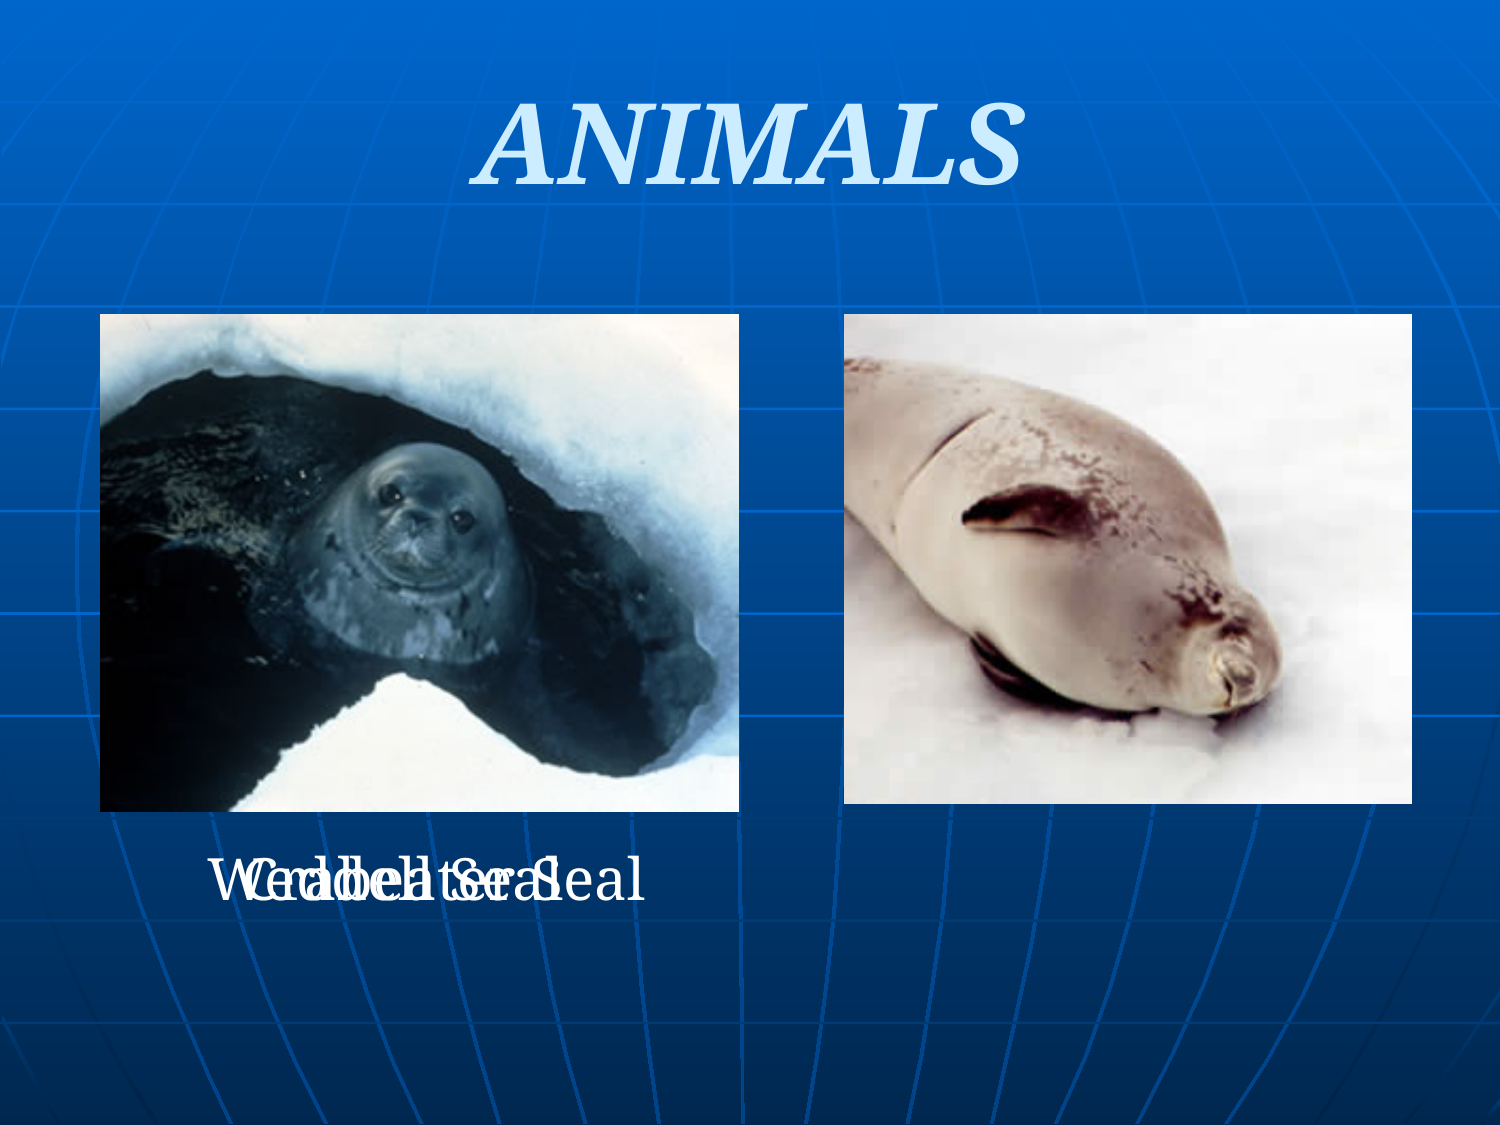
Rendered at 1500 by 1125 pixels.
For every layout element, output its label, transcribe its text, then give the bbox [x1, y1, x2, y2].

list Weddell Seal [75, 1006, 715, 1012]
picture [844, 314, 1412, 804]
list Crabeater Seal [75, 262, 1425, 1006]
title ANIMALS [75, 45, 1425, 233]
picture [100, 314, 739, 812]
